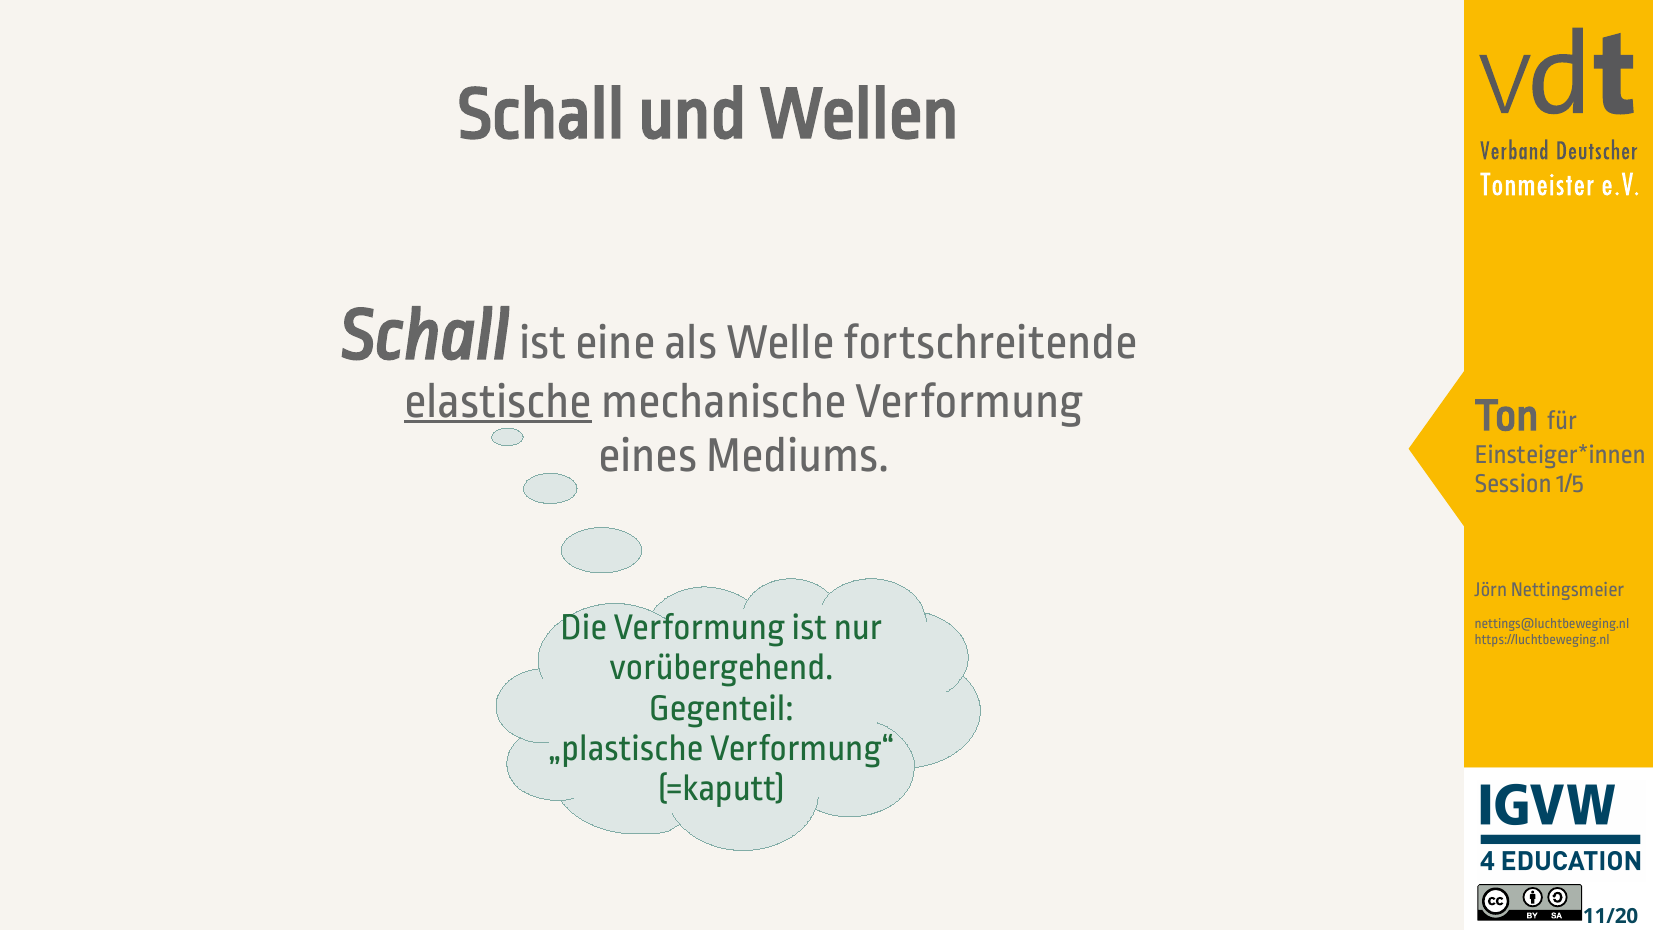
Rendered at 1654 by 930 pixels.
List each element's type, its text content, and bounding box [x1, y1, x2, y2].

picture [1477, 780, 1646, 882]
text_box Die Verformung ist nur vorübergehend. Gegenteil: „plastische Verformung“ (=kaputt) [523, 473, 578, 504]
title Schall und Wellen [82, 37, 1335, 193]
text_box Die Verformung ist nur vorübergehend. Gegenteil: „plastische Verformung“ (=kaputt) [561, 527, 642, 573]
text_box Die Verformung ist nur vorübergehend. Gegenteil: „plastische Verformung“ (=kaputt) [496, 578, 981, 851]
list Schall ist eine als Welle fortschreitende elastische mechanische Verformung eines Mediums. [23, 295, 1394, 905]
